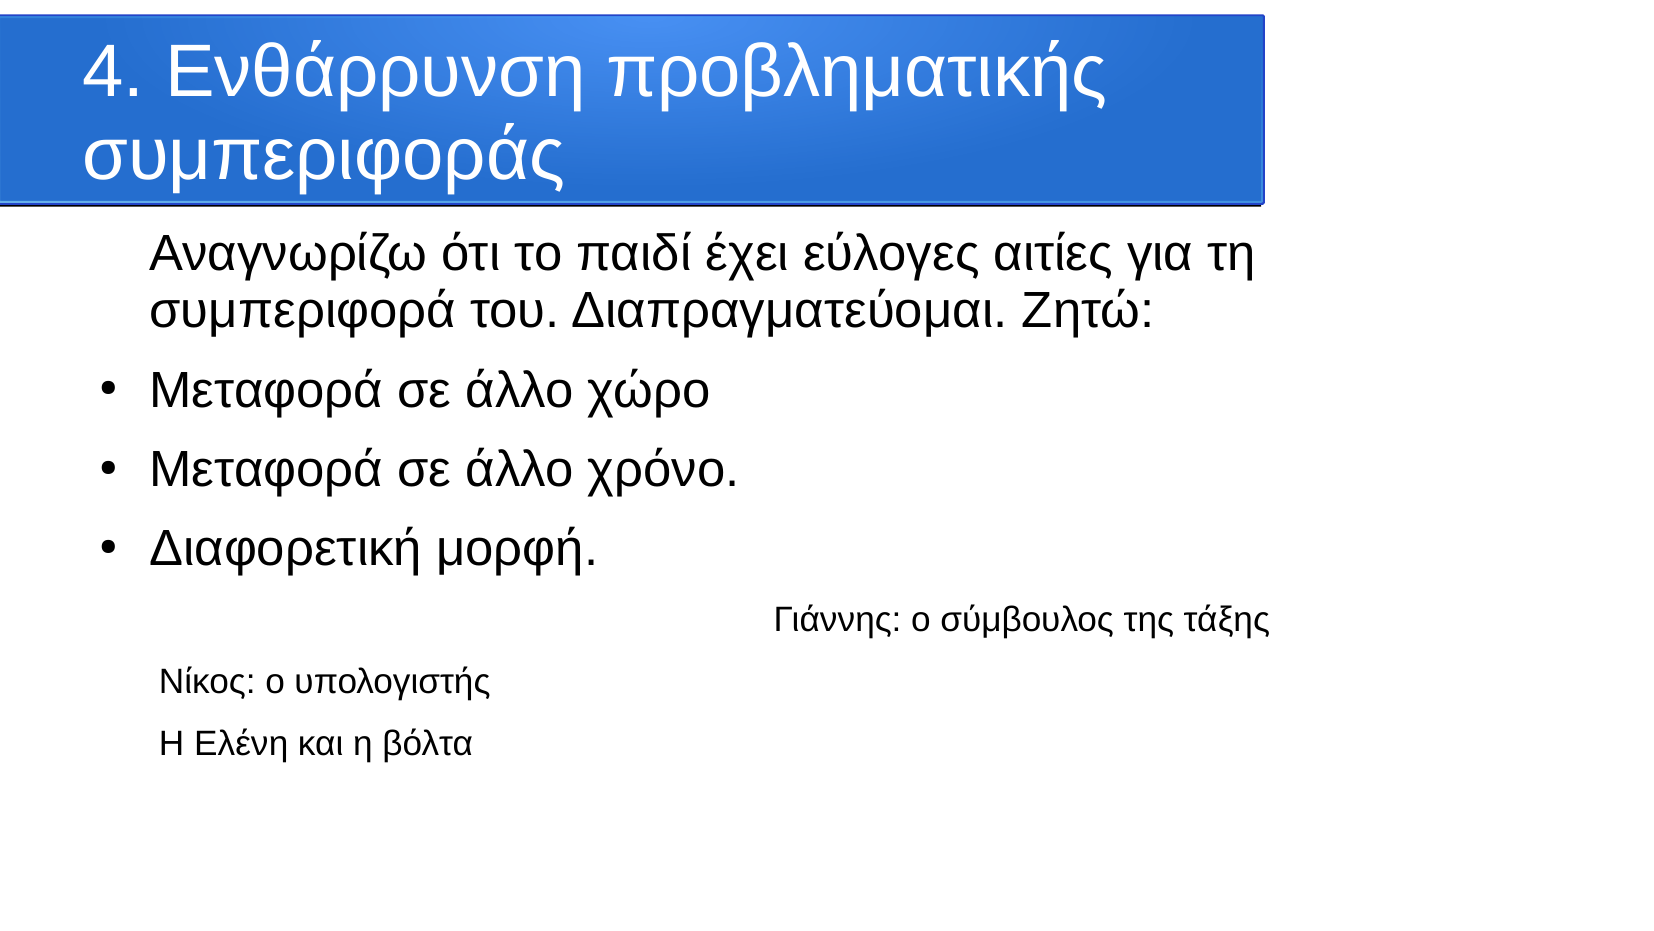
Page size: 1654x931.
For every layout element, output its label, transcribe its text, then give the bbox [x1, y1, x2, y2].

title 4. Ενθάρρυνση προβληματικής συμπεριφοράς [82, 29, 1235, 196]
list Αναγνωρίζω ότι το παιδί έχει εύλογες αιτίες για τη συμπεριφορά του. Διαπραγματεύομαι. Ζητώ: Μεταφορά σε άλλο χώρο Μεταφορά σε άλλο χρόνο. Διαφορετική μορφή. Γιάννης: ο σύμβουλος της τάξης Νίκος: ο υπολογιστής Η Ελένη και η βόλτα [82, 224, 1571, 764]
